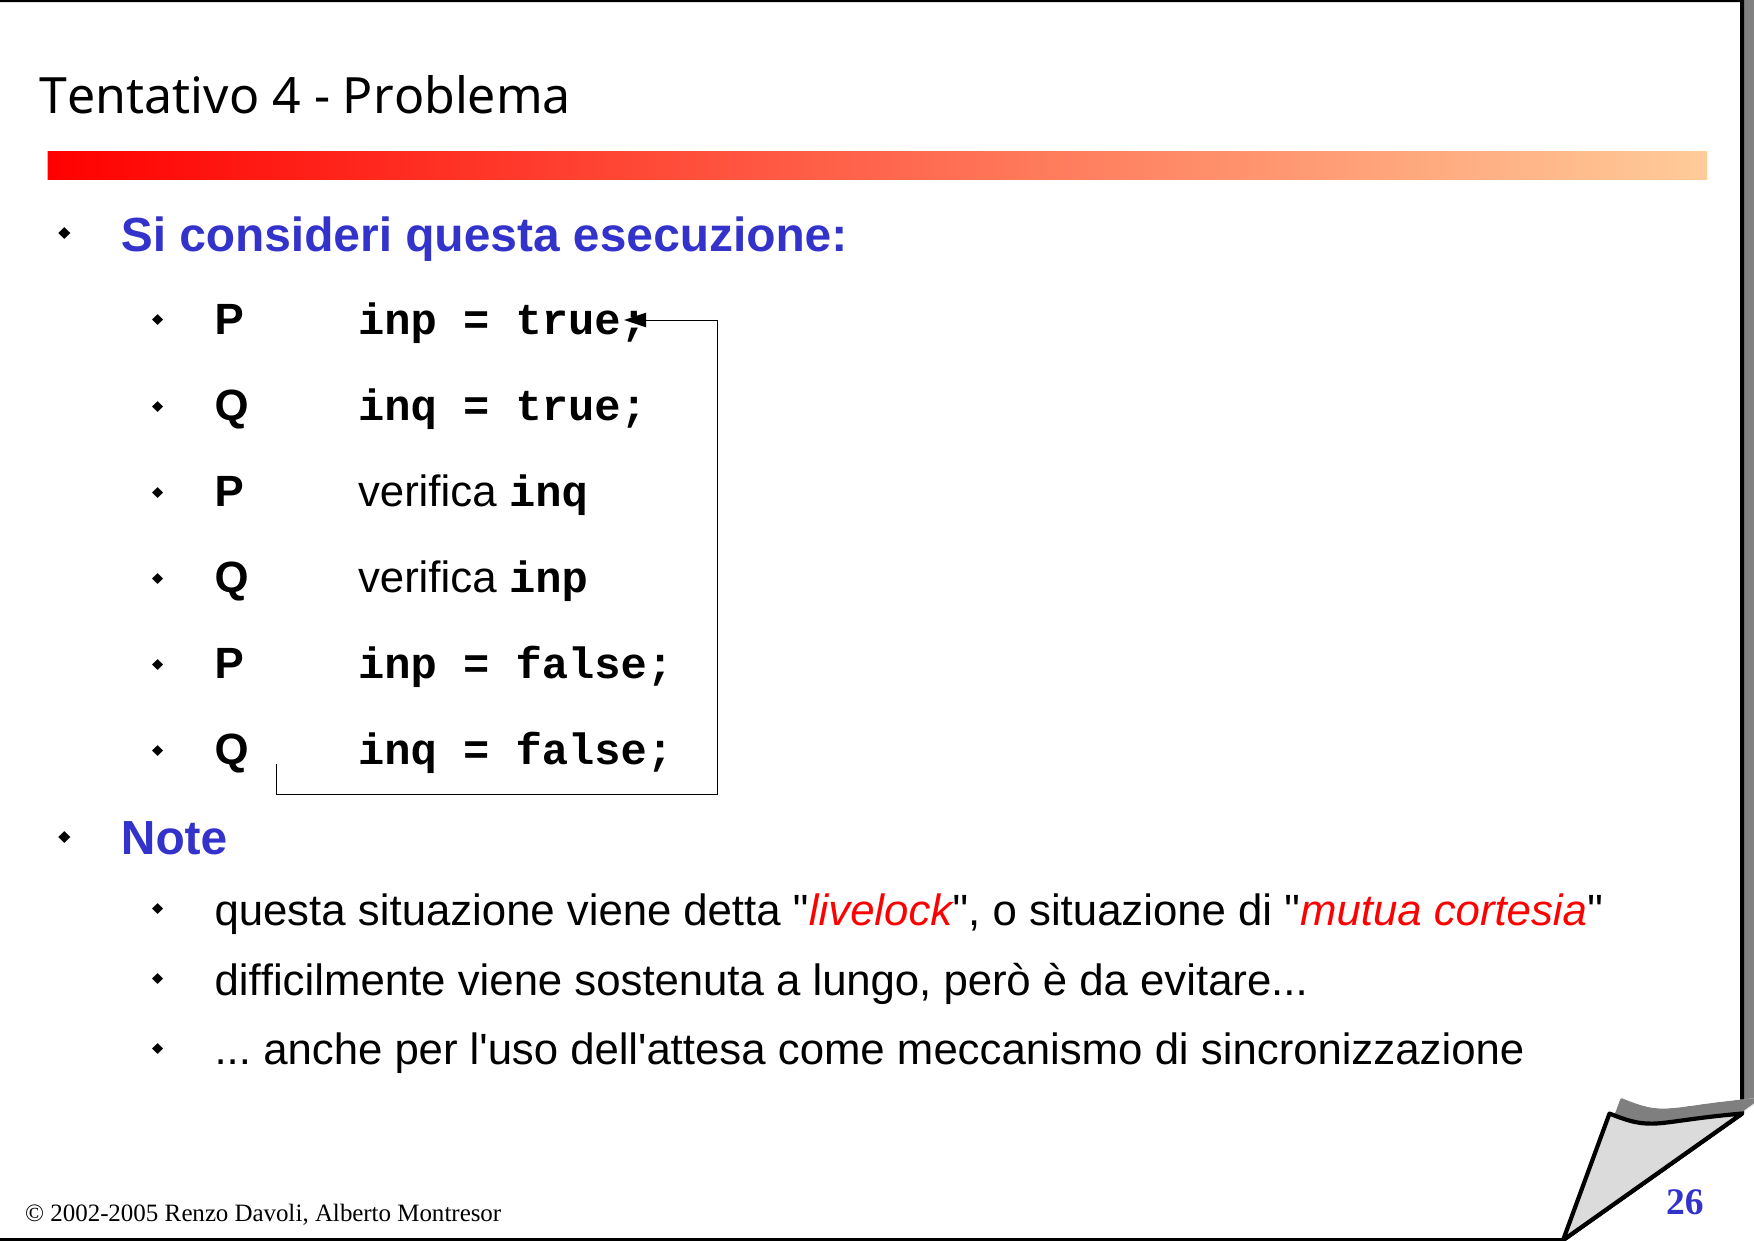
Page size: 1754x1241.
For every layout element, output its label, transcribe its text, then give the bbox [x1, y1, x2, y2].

list Si consideri questa esecuzione: P inp = true; Q inq = true; P verifica inq Q verifica inp P inp = false; Q inq = false; Note questa situazione viene detta "livelock", o situazione di "mutua cortesia" difficilmente viene sostenuta a lungo, però è da evitare... ... anche per l'uso dell'attesa come meccanismo di sincronizzazione [58, 206, 1696, 1182]
title Tentativo 4 - Problema [39, 49, 1713, 144]
